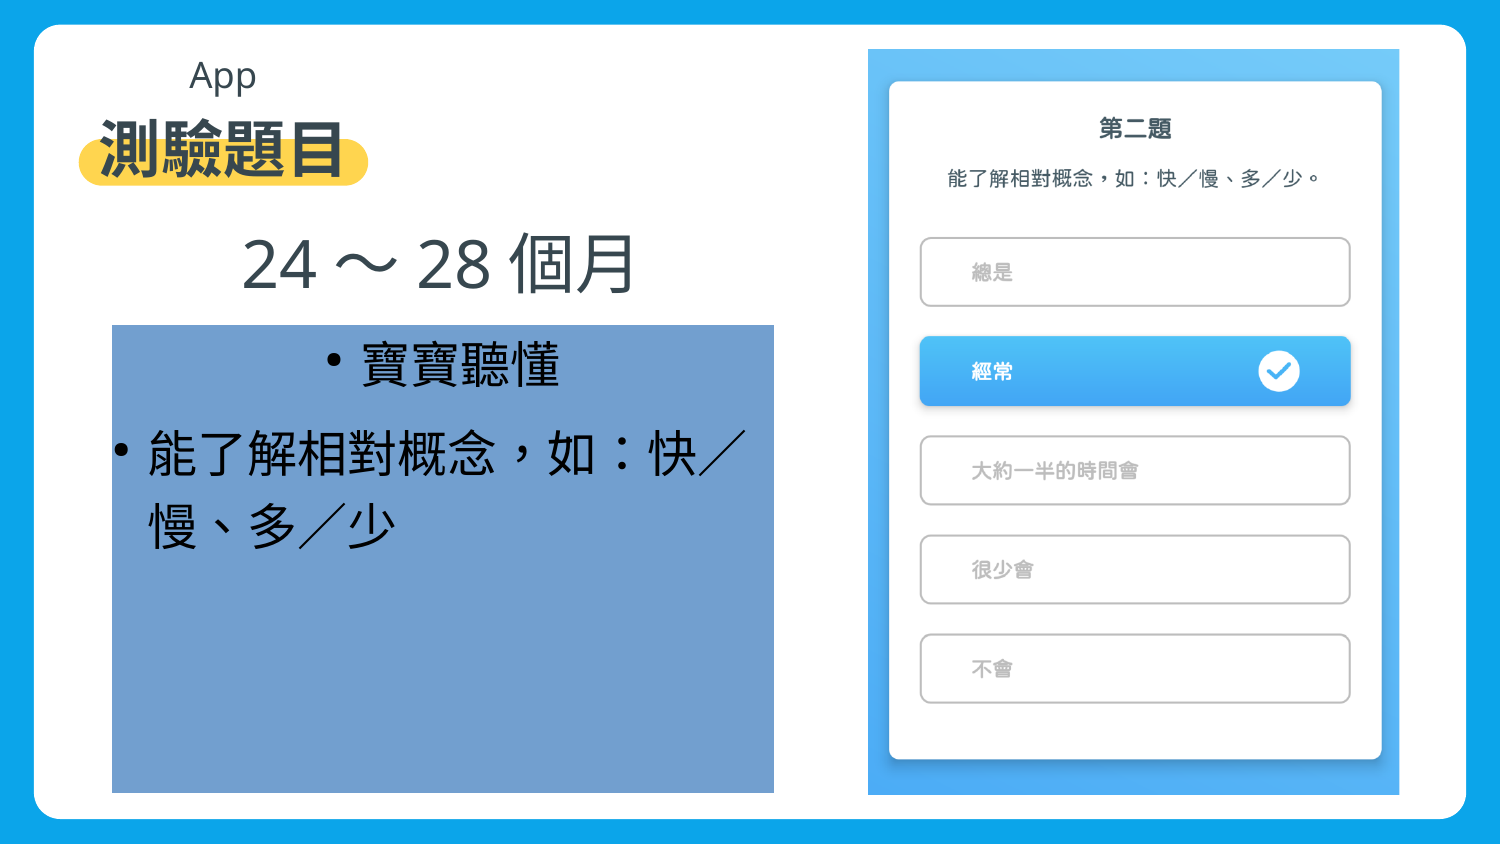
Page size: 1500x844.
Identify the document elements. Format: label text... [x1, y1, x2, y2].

list App [93, 43, 354, 103]
table_header 寶寶聽懂 [112, 325, 774, 414]
text_box 24～28個月 [206, 214, 678, 311]
table_cell 能了解相對概念，如：快／慢、多／少 [112, 414, 774, 793]
picture [868, 49, 1400, 795]
list 測驗題目 [64, 111, 383, 194]
